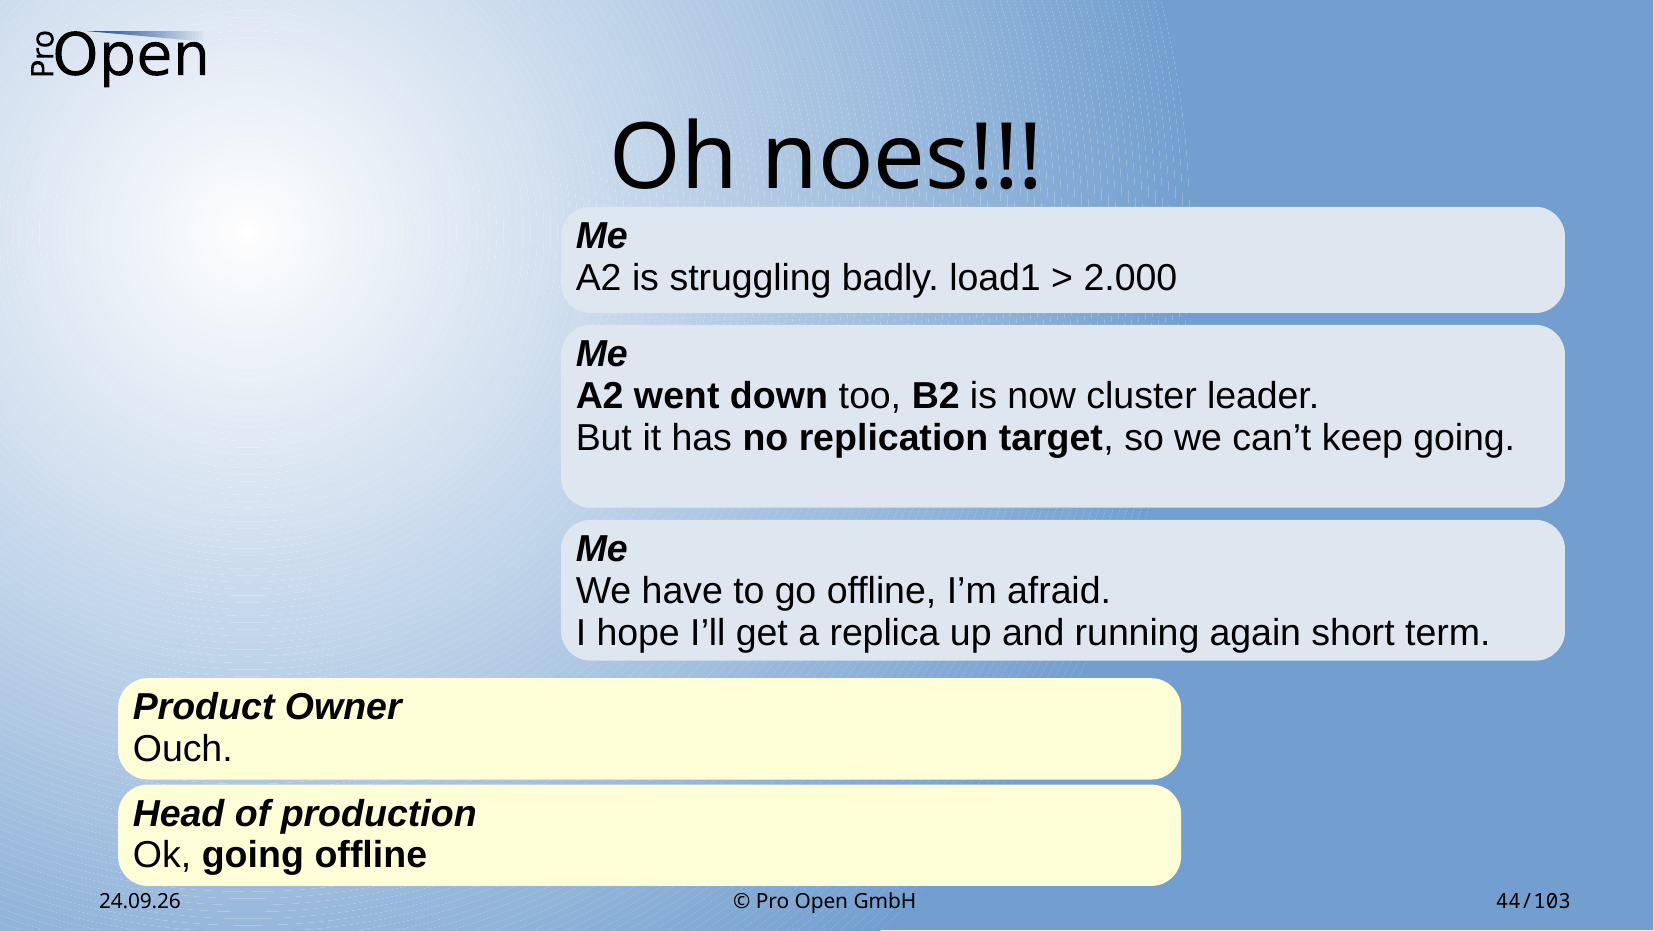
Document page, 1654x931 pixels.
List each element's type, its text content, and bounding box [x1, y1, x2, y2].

text_box Me A2 is struggling badly. load1 > 2.000 [561, 206, 1565, 313]
text_box Product Owner Ouch. [118, 678, 1182, 780]
text_box Head of production Ok, going offline [118, 784, 1182, 886]
text_box Me We have to go offline, I’m afraid. I hope I’ll get a replica up and running again short term. [561, 519, 1565, 661]
title Oh noes!!! [82, 88, 1571, 218]
text_box Me A2 went down too, B2 is now cluster leader. But it has no replication target, so we can’t keep going. [561, 324, 1565, 508]
